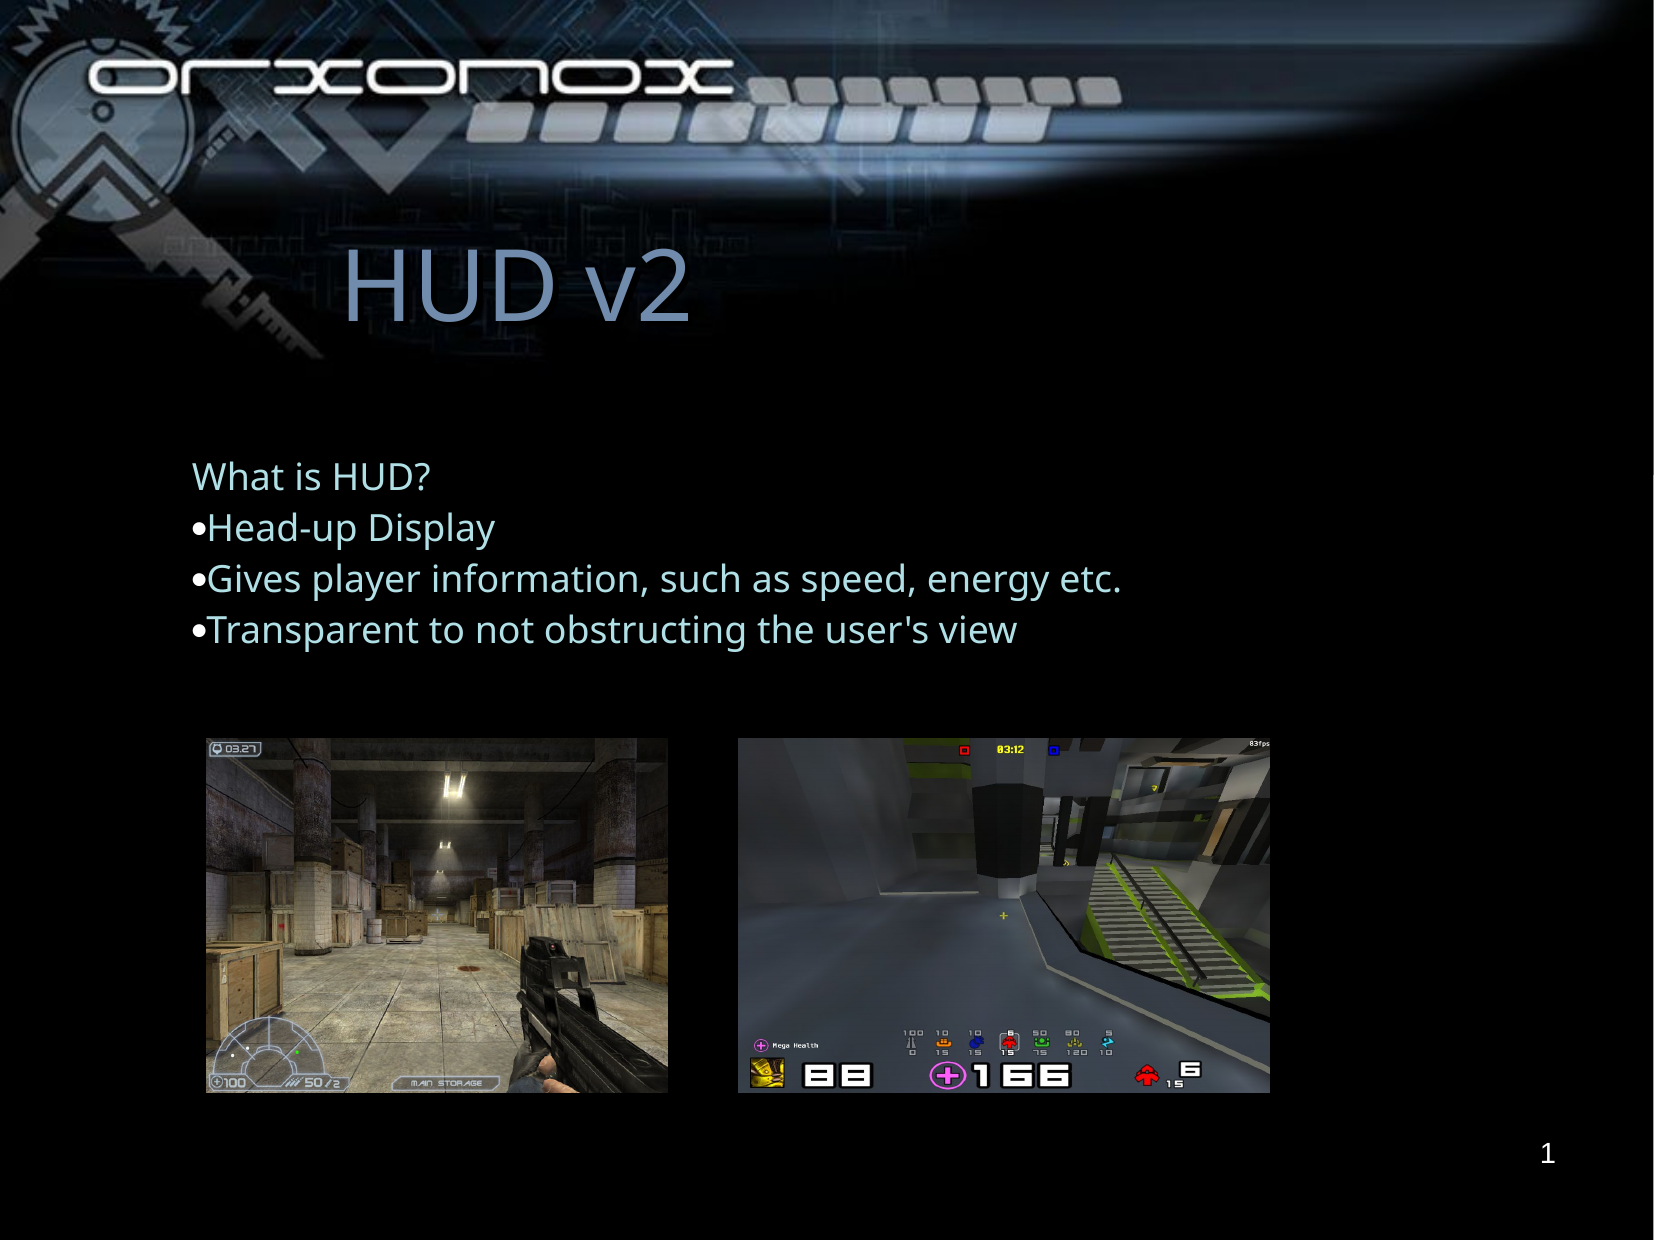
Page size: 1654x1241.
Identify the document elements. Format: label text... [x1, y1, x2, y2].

text_box HUD v2 [324, 206, 1300, 338]
picture [738, 738, 1270, 1093]
text_box What is HUD? Head-up Display Gives player information, such as speed, energy etc. Transparent to not obstructing the user's view [177, 442, 1329, 668]
picture [206, 738, 668, 1093]
picture [0, 0, 1654, 475]
